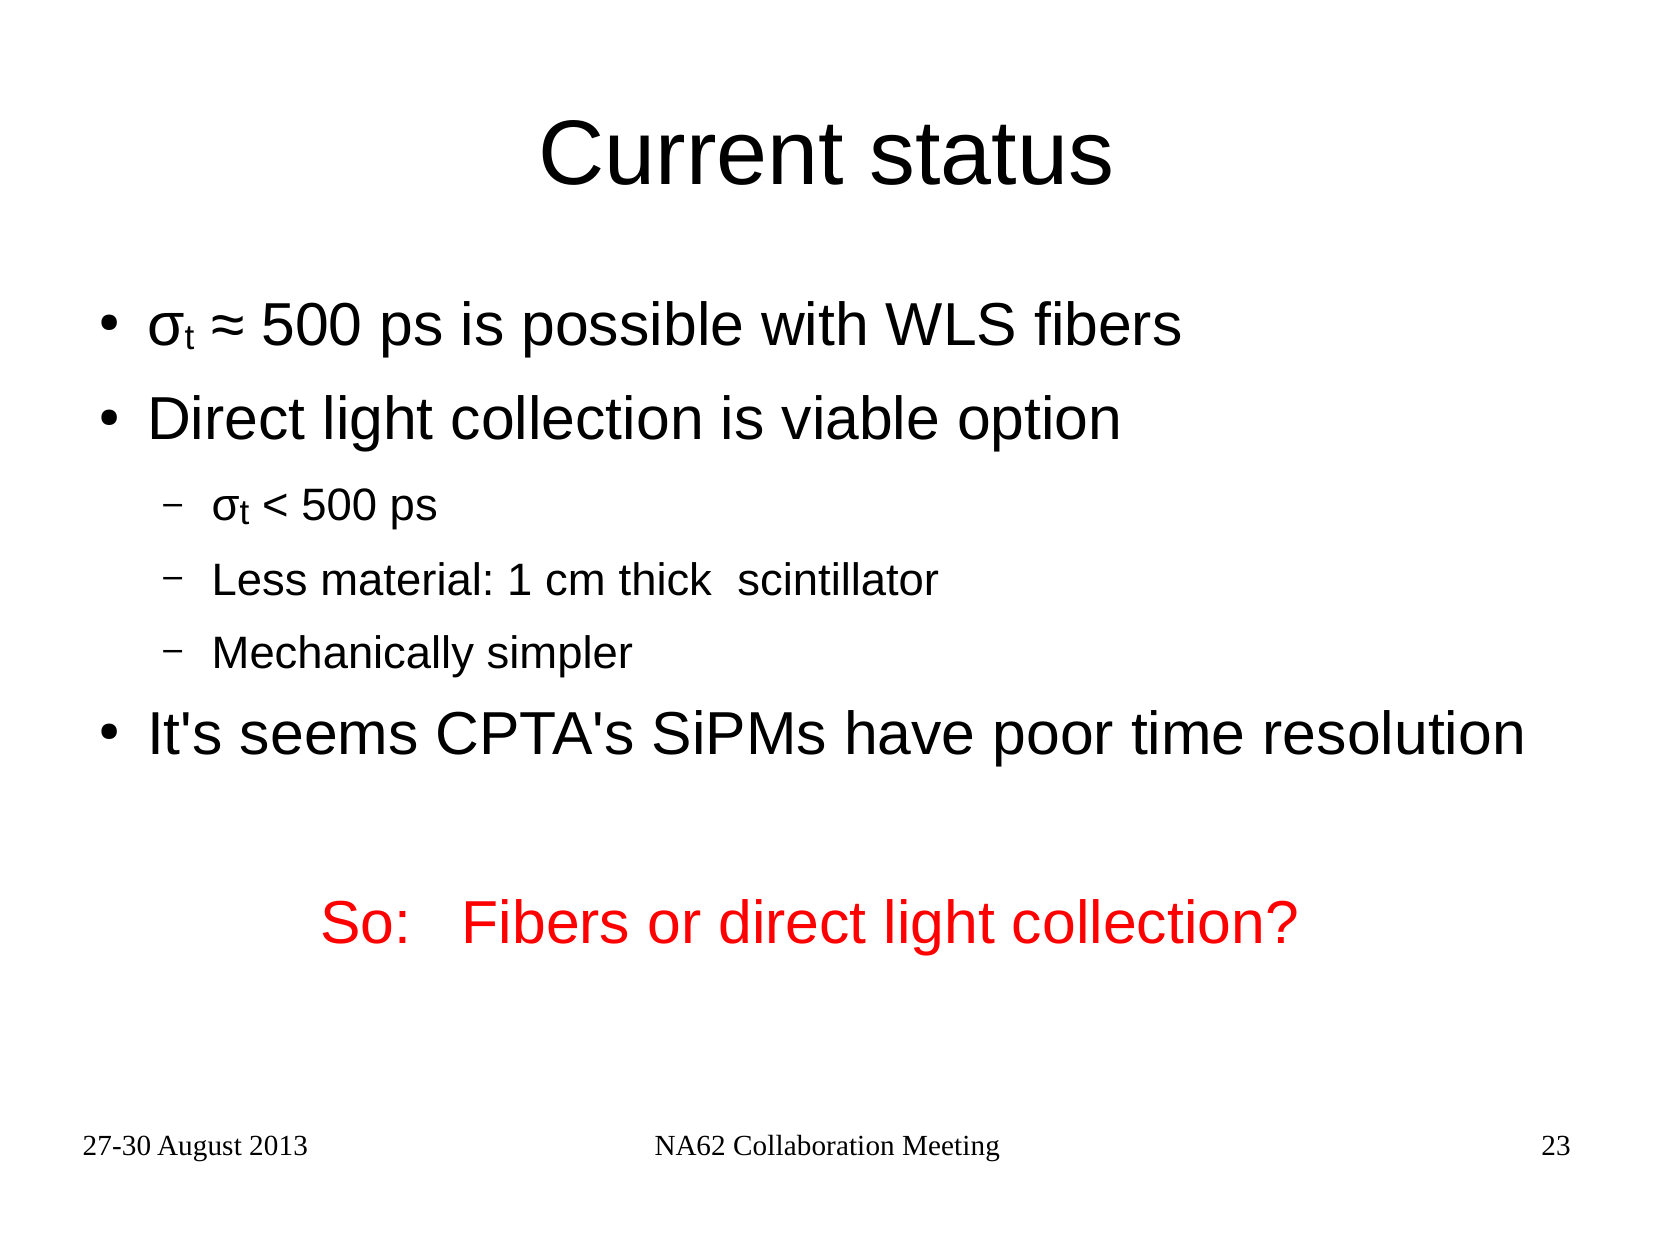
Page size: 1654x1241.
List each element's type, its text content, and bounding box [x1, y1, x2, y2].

title Current status [82, 49, 1571, 257]
list σt ≈ 500 ps is possible with WLS fibers Direct light collection is viable option σt < 500 ps Less material: 1 cm thick scintillator Mechanically simpler It's seems CPTA's SiPMs have poor time resolution So: Fibers or direct light collection? [82, 290, 1538, 1010]
